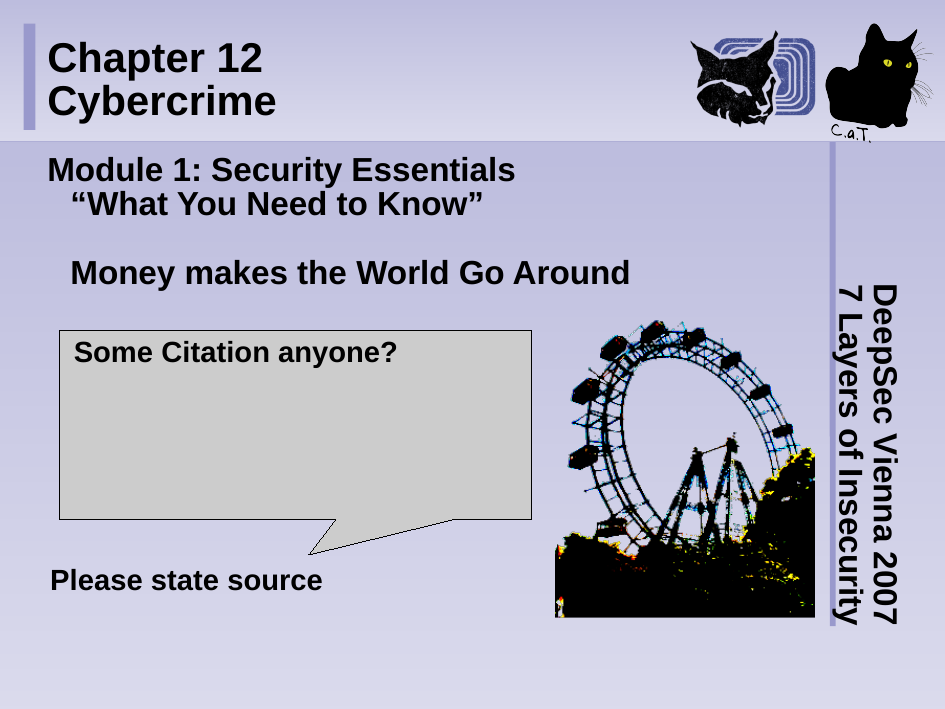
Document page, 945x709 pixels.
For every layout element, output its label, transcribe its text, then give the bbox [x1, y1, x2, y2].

list Module 1: Security Essentials “What You Need to Know” Money makes the World Go Around [47, 153, 815, 634]
text_box Please state source [35, 558, 544, 630]
text_box Some Citation anyone? [59, 330, 532, 555]
picture [685, 23, 934, 143]
title Chapter 12 Cybercrime [47, 37, 813, 130]
